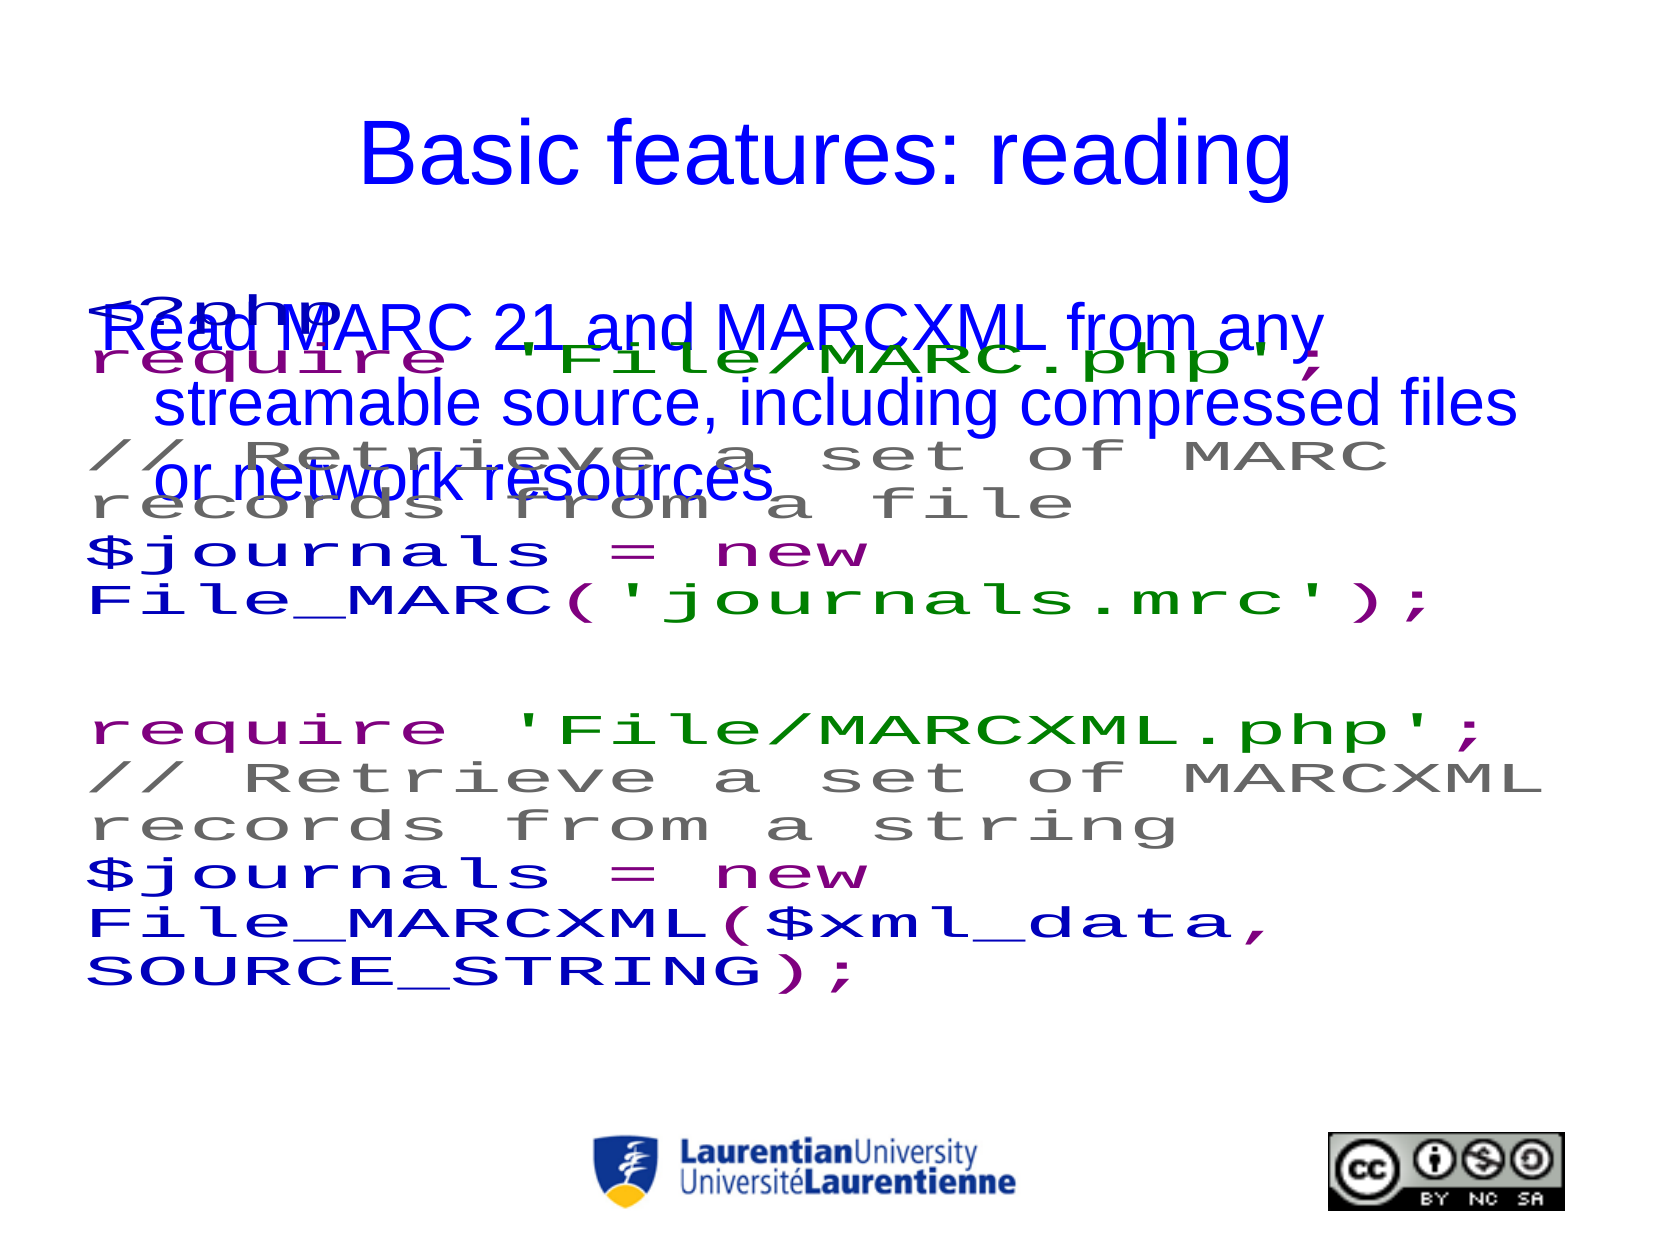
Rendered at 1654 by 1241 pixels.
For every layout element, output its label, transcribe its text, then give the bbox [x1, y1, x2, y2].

list Read MARC 21 and MARCXML from any streamable source, including compressed files or network resources [82, 290, 809, 1109]
title Basic features: reading [82, 49, 1571, 257]
picture [562, 1104, 1047, 1240]
chart [845, 290, 1572, 1109]
picture [1328, 1132, 1565, 1211]
